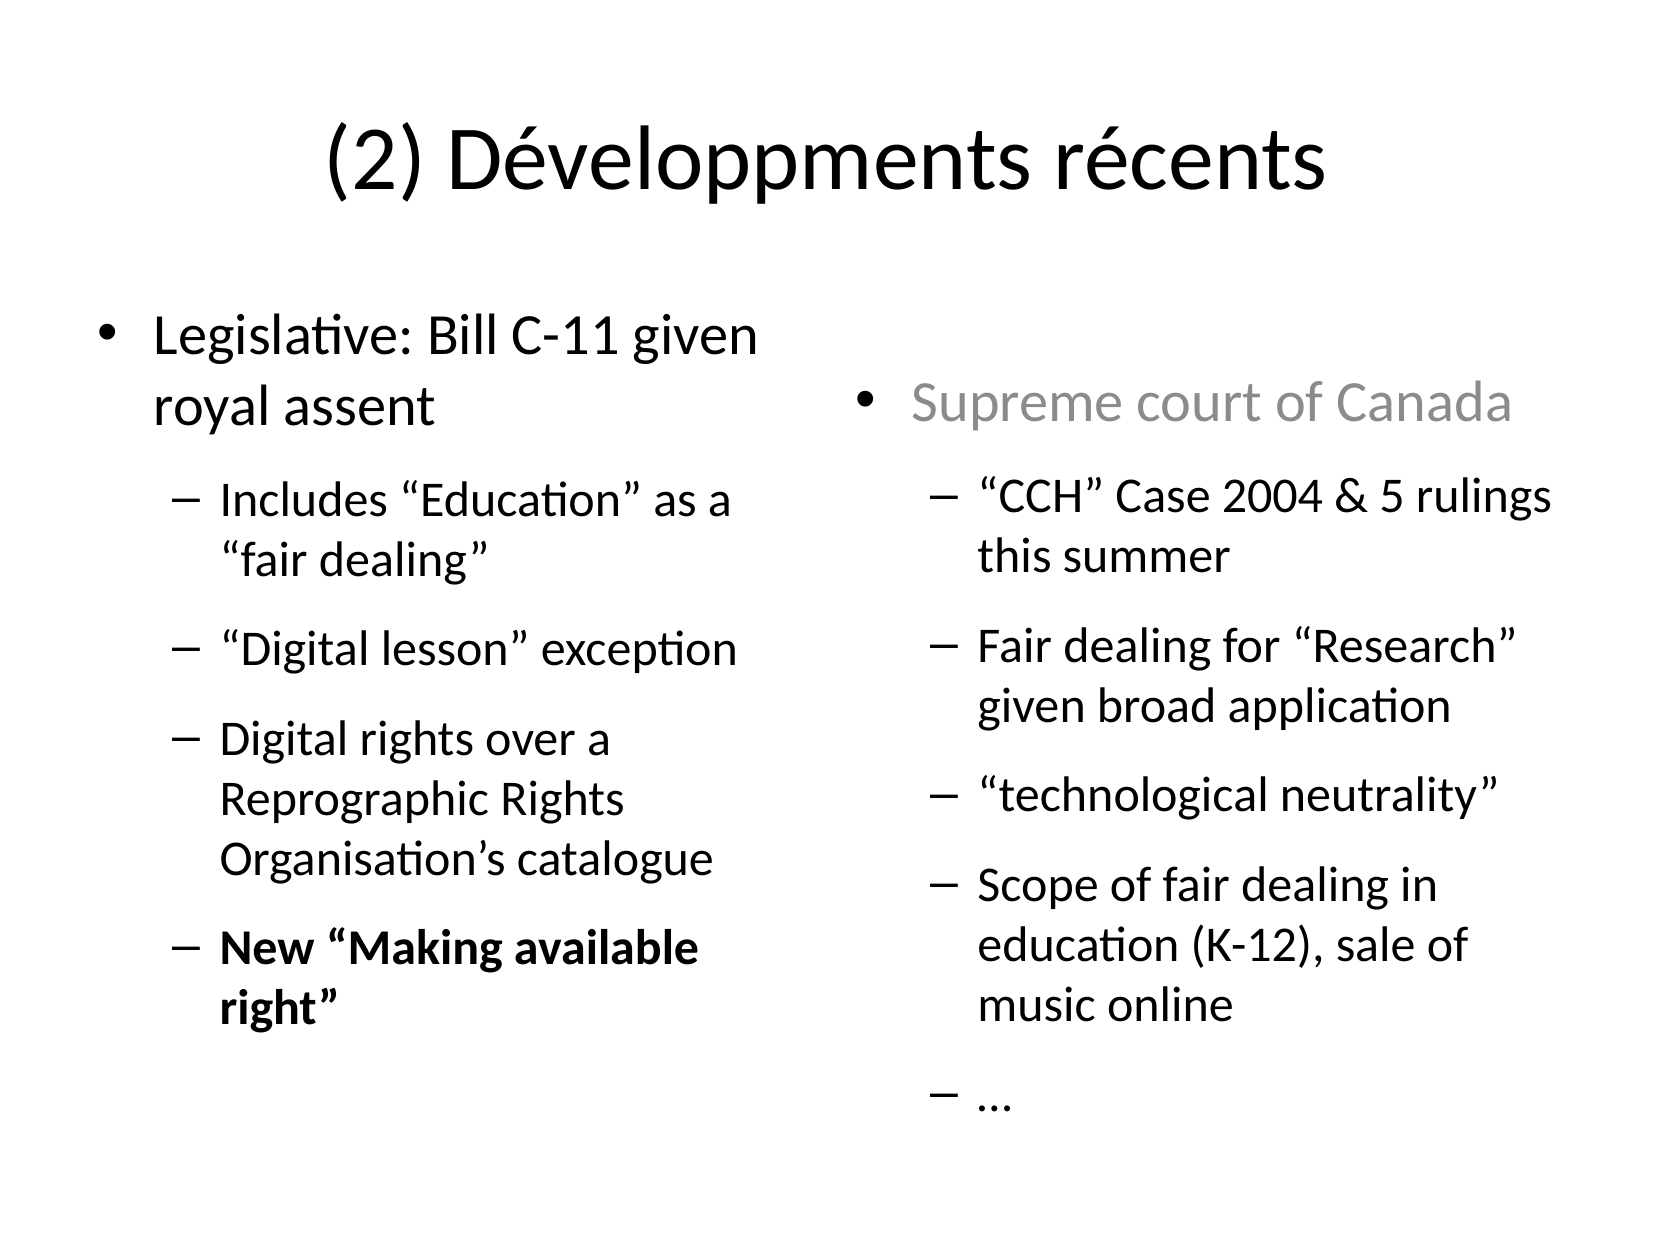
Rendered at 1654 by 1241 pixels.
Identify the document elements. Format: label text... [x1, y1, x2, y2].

list Legislative: Bill C-11 given royal assent Includes “Education” as a “fair dealing” “Digital lesson” exception Digital rights over a Reprographic Rights Organisation’s catalogue New “Making available right” [82, 289, 813, 1224]
list Supreme court of Canada “CCH” Case 2004 & 5 rulings this summer Fair dealing for “Research” given broad application “technological neutrality” Scope of fair dealing in education (K-12), sale of music online … [840, 289, 1571, 1195]
title (2) Développments récents [82, 49, 1571, 257]
